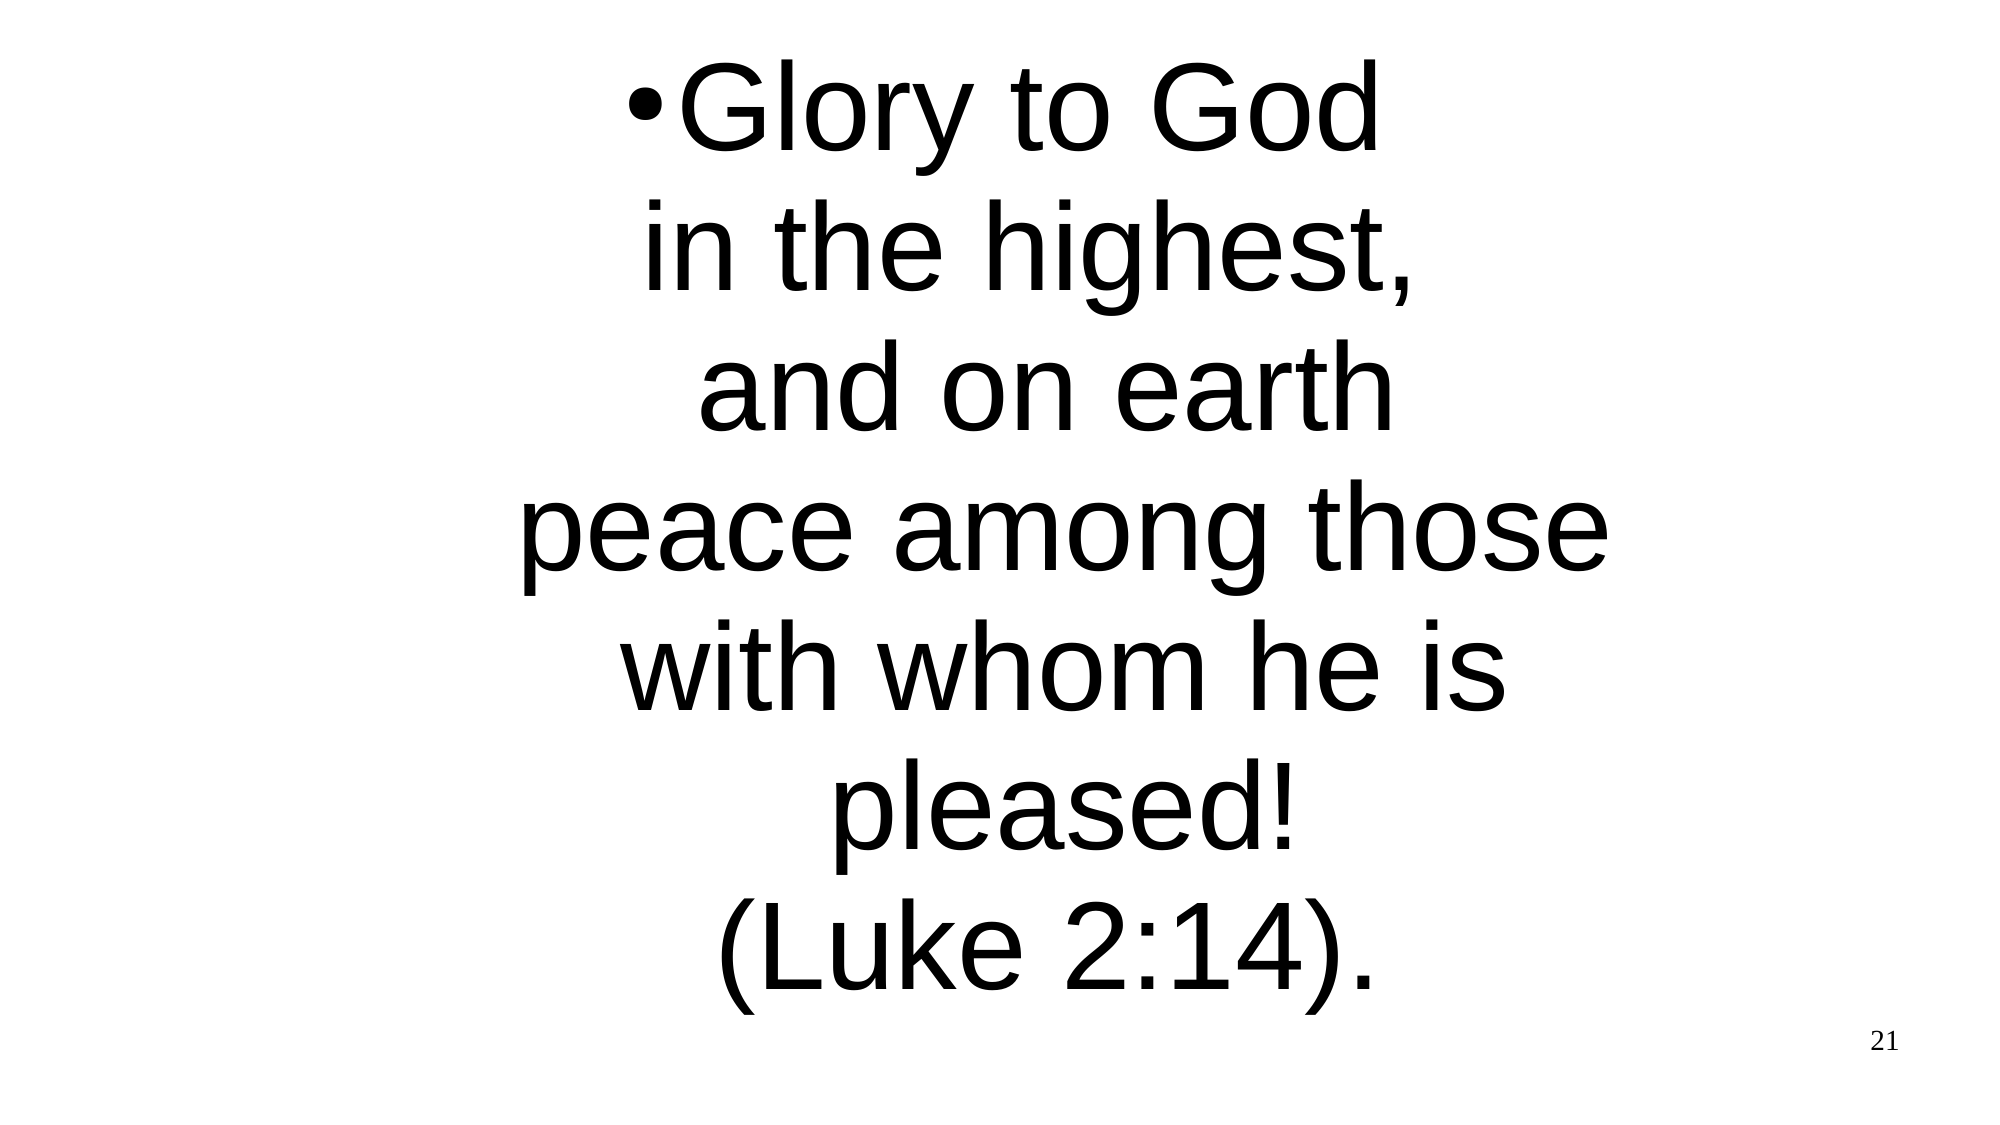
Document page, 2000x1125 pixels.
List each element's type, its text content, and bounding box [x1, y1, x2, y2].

list Glory to God in the highest, and on earth peace among those with whom he is pleased! (Luke 2:14). [37, 37, 1988, 1088]
